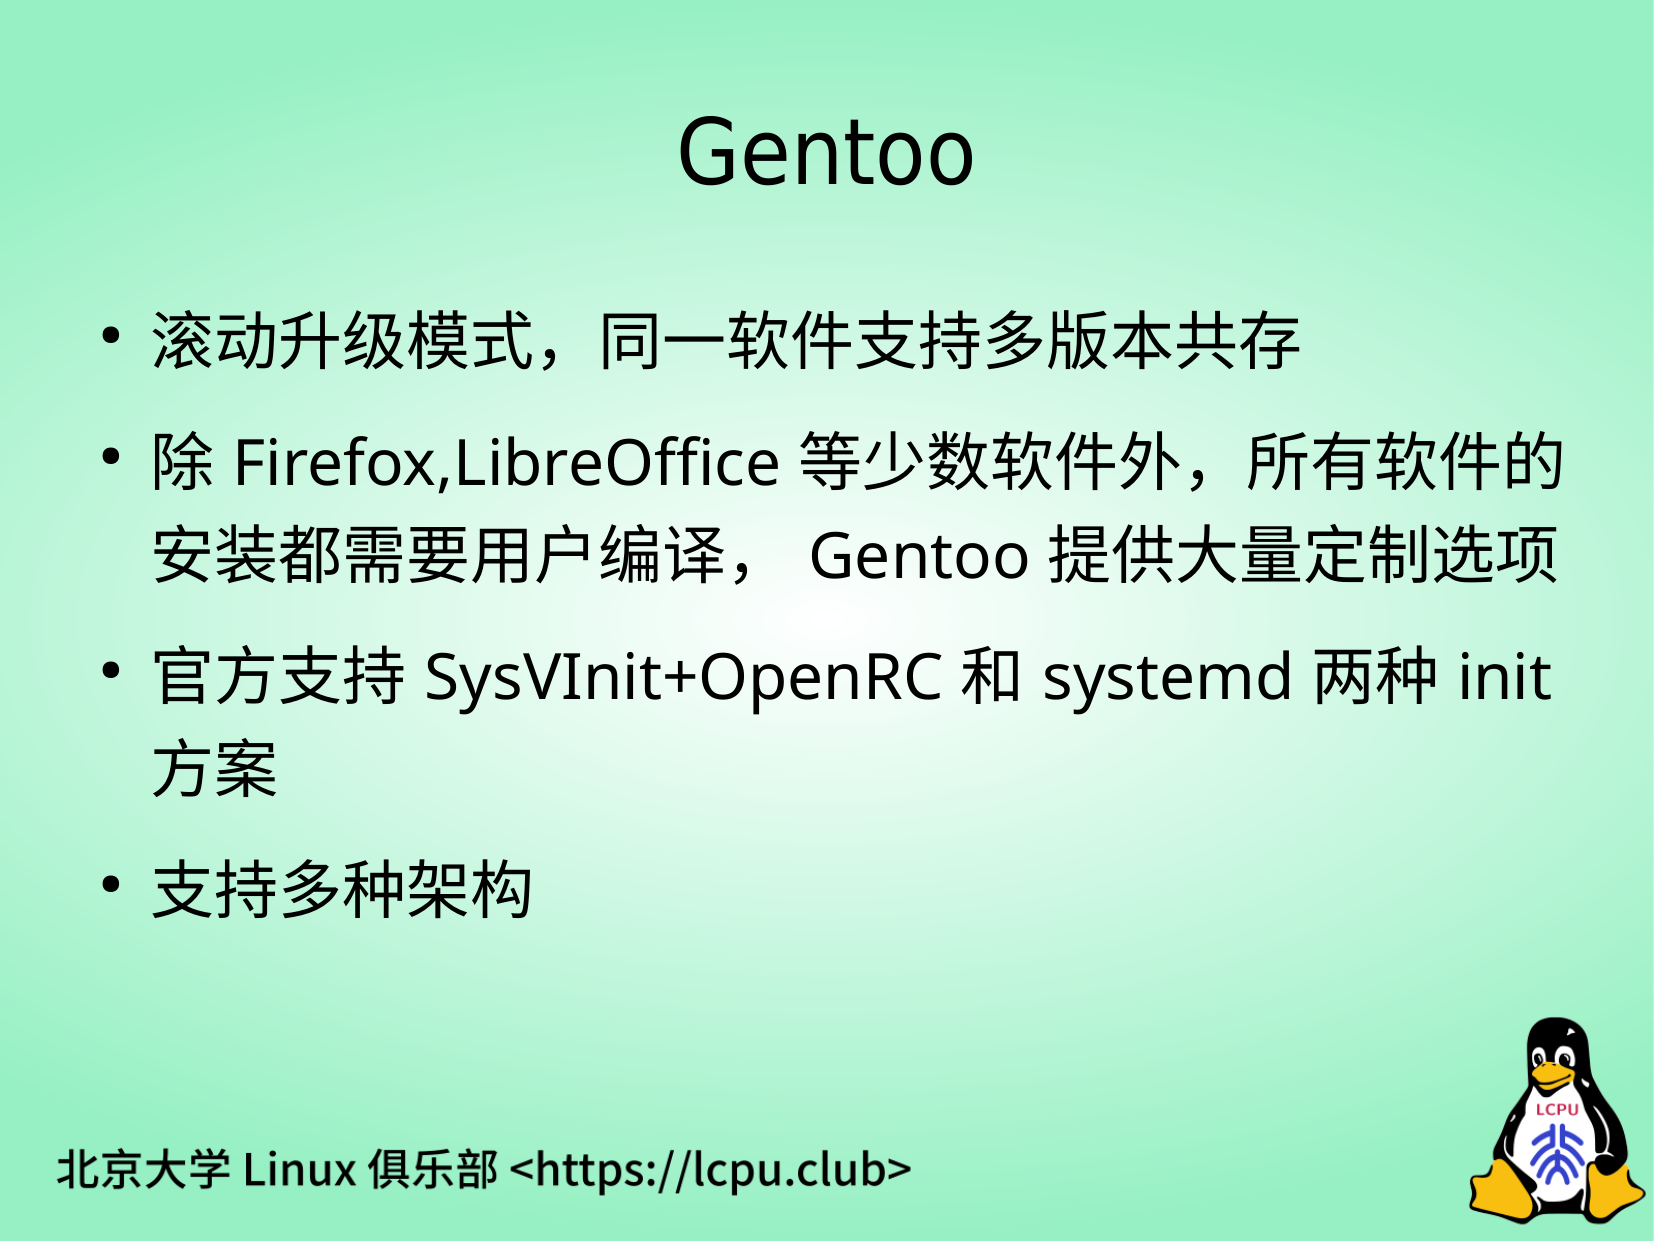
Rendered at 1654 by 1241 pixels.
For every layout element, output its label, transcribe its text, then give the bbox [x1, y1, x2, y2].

title Gentoo [82, 49, 1571, 257]
list 滚动升级模式，同一软件支持多版本共存 除Firefox,LibreOffice等少数软件外，所有软件的安装都需要用户编译，Gentoo提供大量定制选项 官方支持SysVInit+OpenRC和systemd两种init方案 支持多种架构 [82, 290, 1571, 1010]
picture [0, 0, 1654, 1241]
